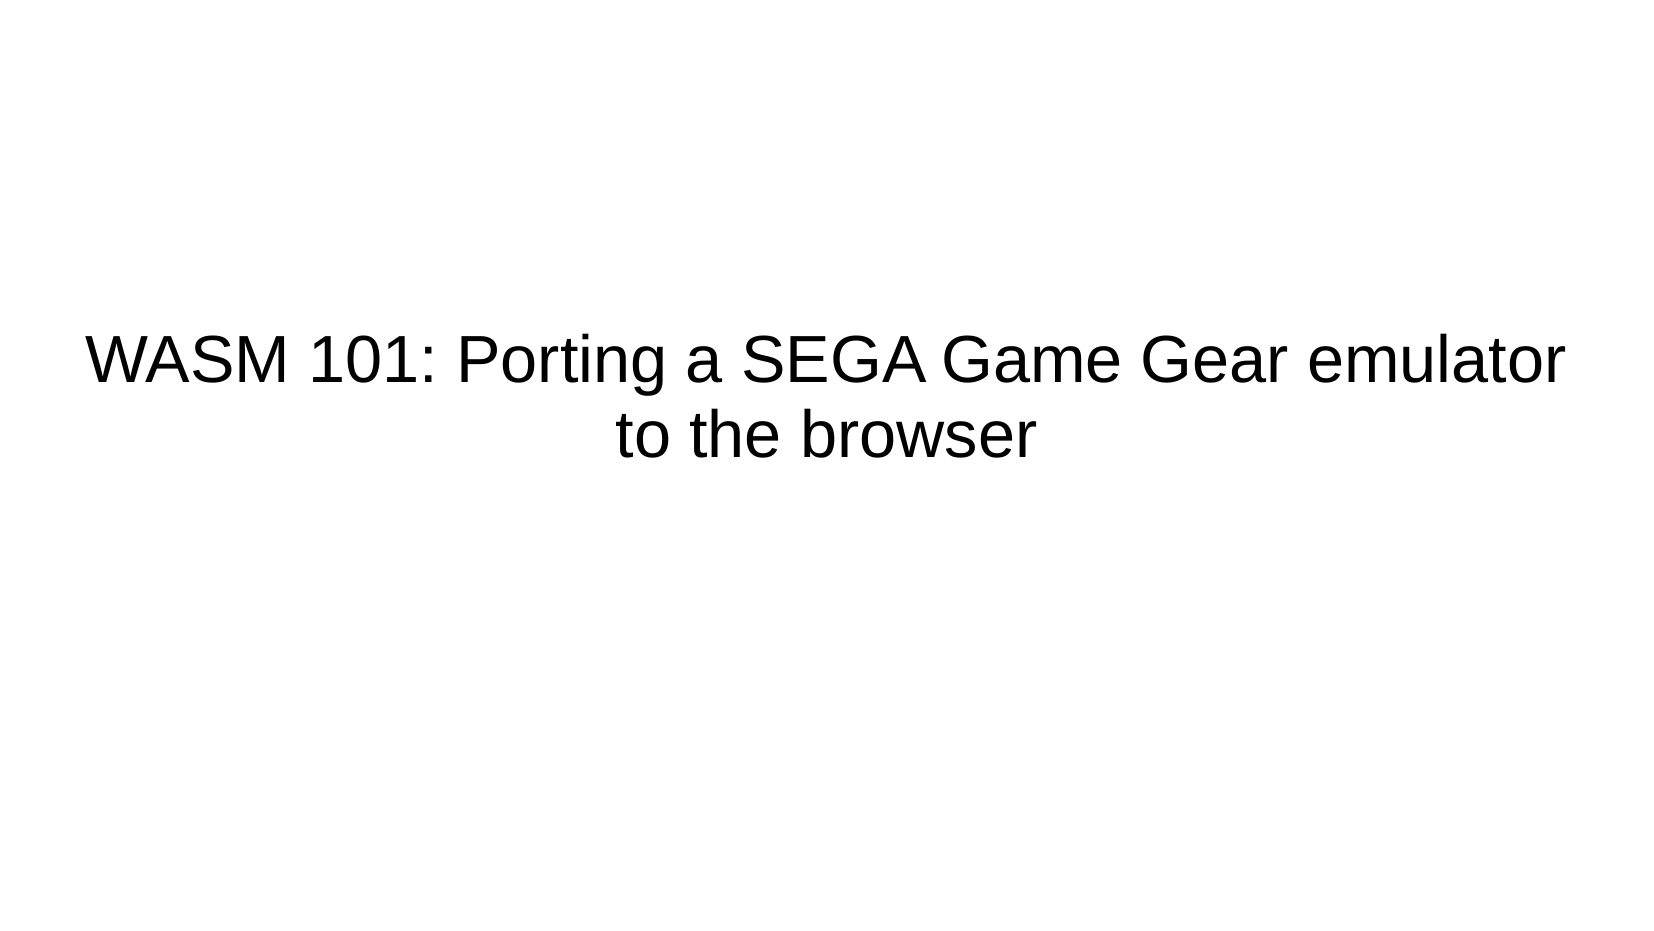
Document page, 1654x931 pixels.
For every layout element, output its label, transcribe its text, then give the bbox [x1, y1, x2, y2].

subtitle WASM 101: Porting a SEGA Game Gear emulator to the browser [82, 37, 1571, 757]
